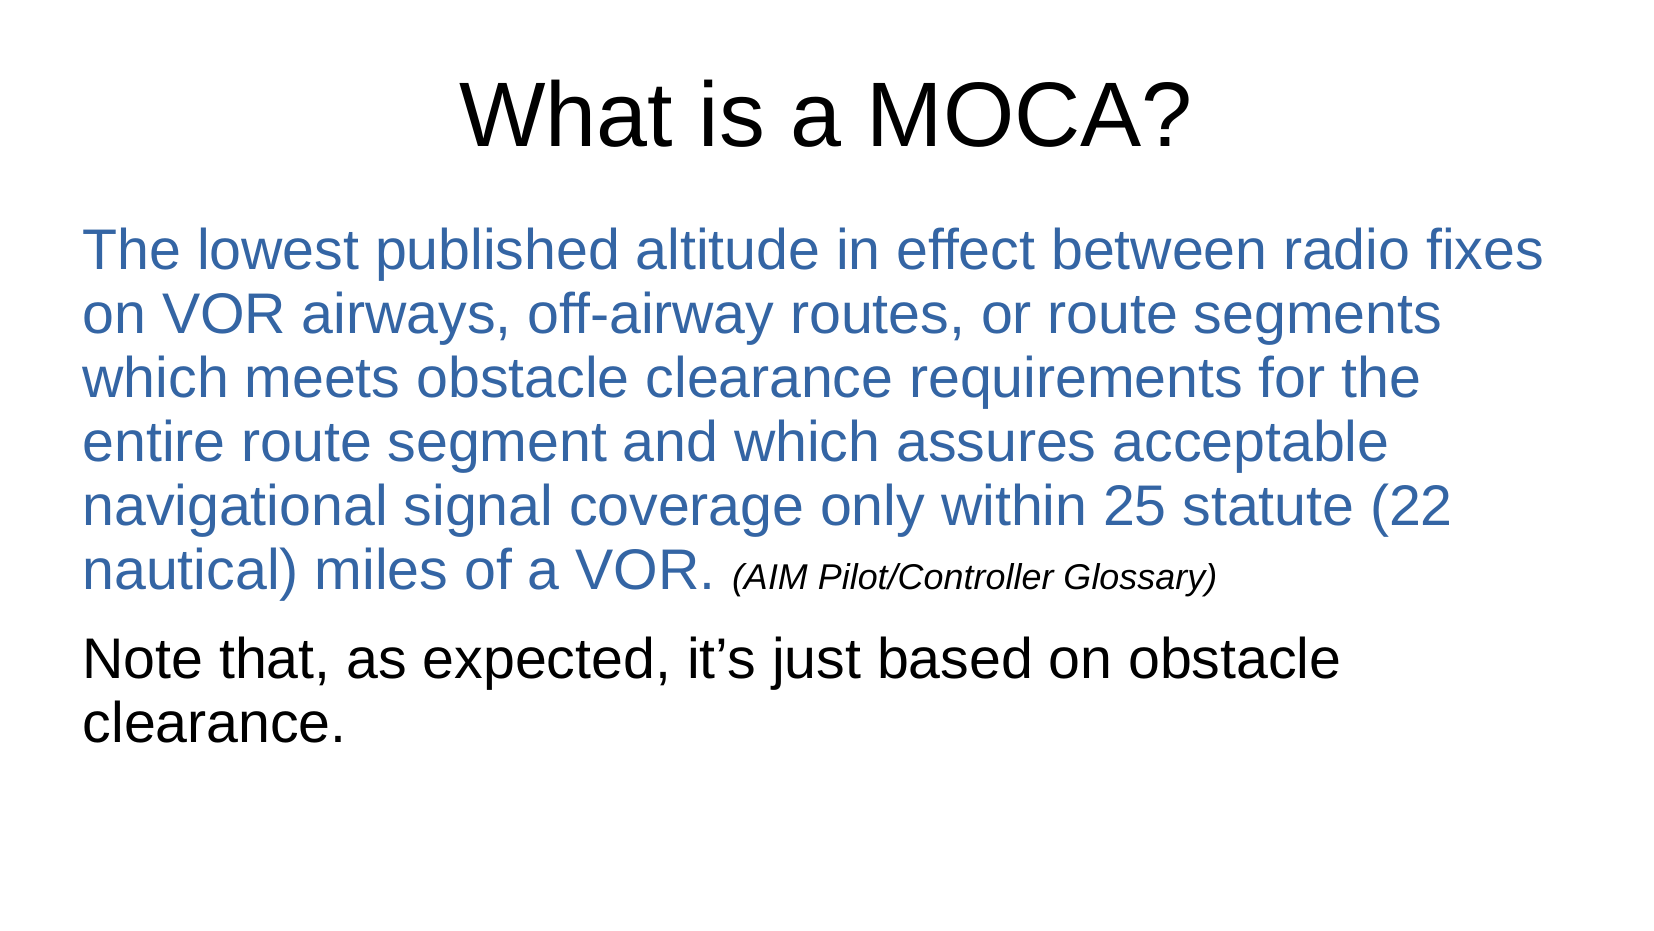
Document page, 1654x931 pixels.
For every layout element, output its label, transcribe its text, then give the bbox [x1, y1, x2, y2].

list The lowest published altitude in effect between radio fixes on VOR airways, off-airway routes, or route segments which meets obstacle clearance requirements for the entire route segment and which assures acceptable navigational signal coverage only within 25 statute (22 nautical) miles of a VOR. (AIM Pilot/Controller Glossary) Note that, as expected, it’s just based on obstacle clearance. [82, 217, 1571, 758]
title What is a MOCA? [82, 37, 1571, 193]
